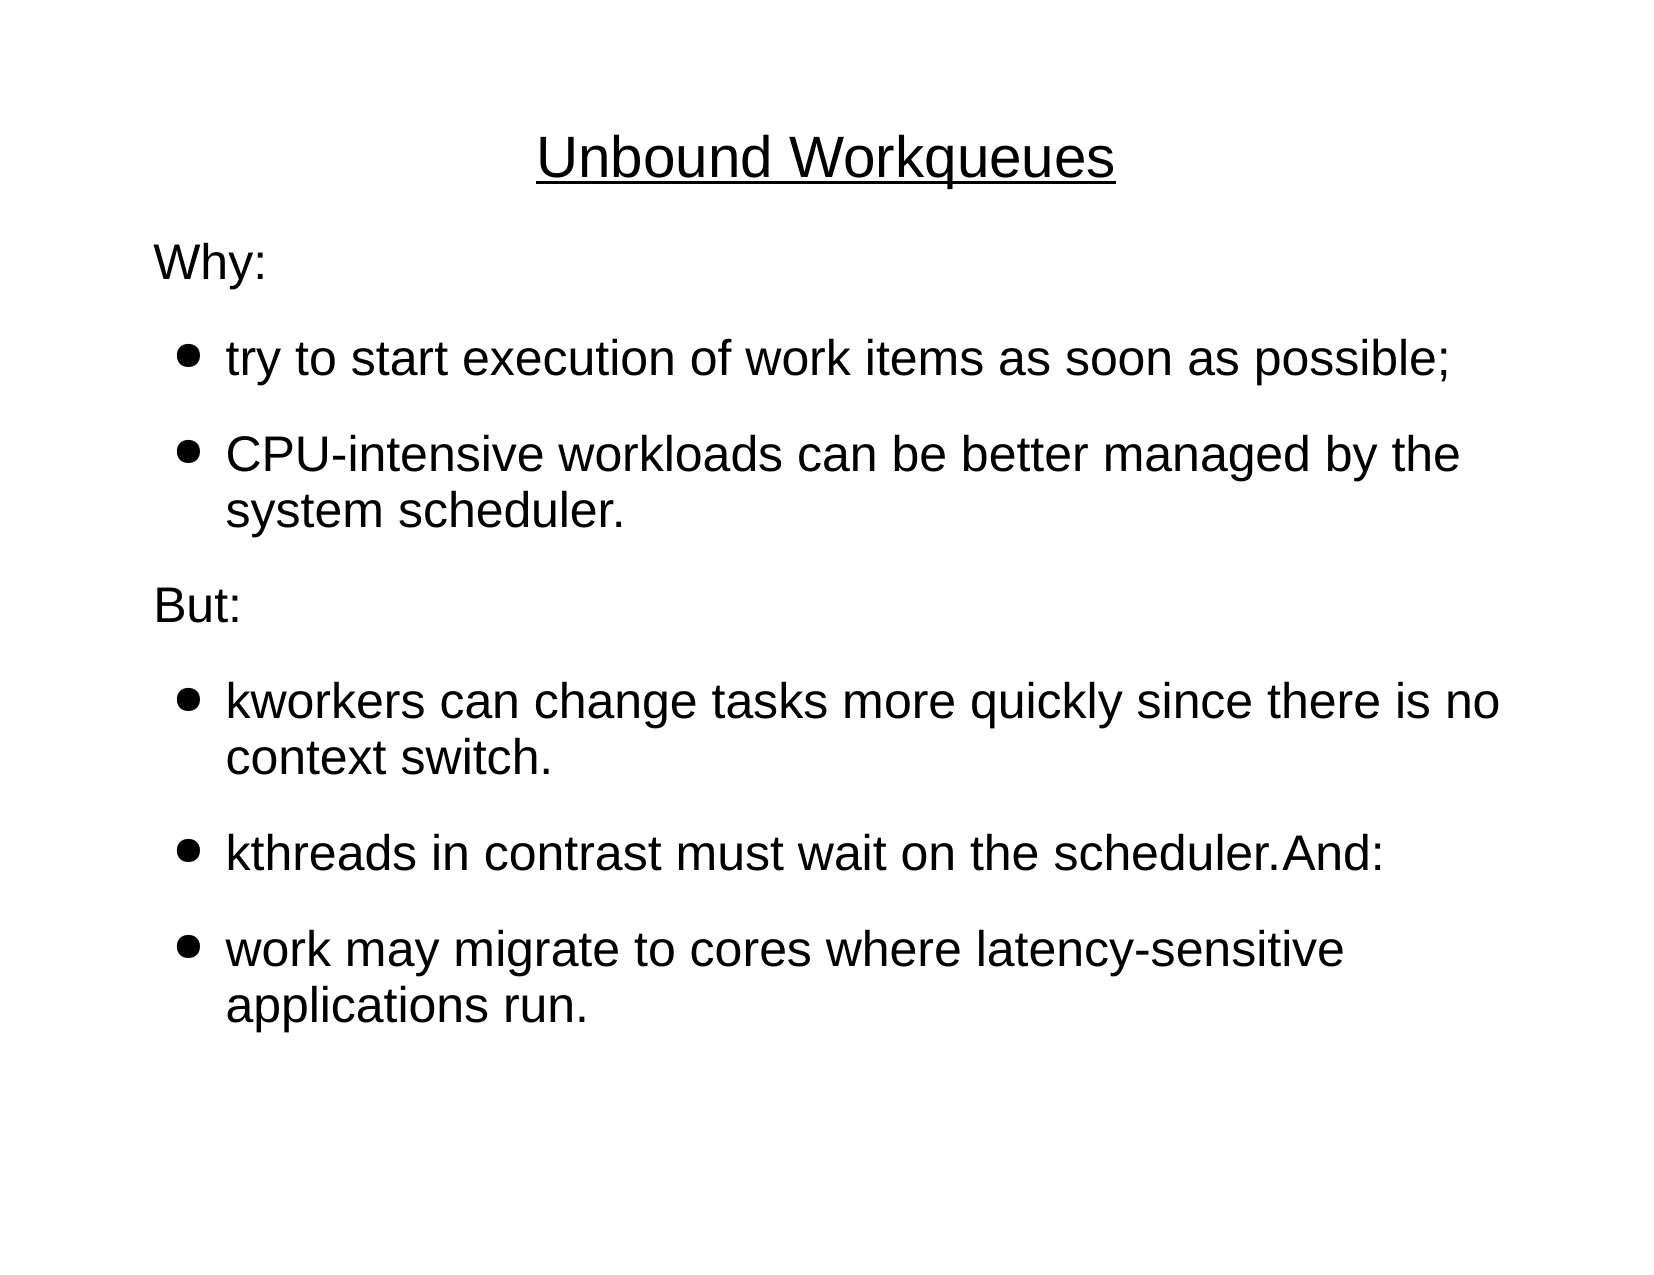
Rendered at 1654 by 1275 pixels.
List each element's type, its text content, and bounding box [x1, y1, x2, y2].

list Why: try to start execution of work items as soon as possible; CPU-intensive workloads can be better managed by the system scheduler. But: kworkers can change tasks more quickly since there is no context switch. kthreads in contrast must wait on the scheduler.And: work may migrate to cores where latency-sensitive applications run. [82, 234, 1571, 1033]
title Unbound Workqueues [82, 50, 1571, 234]
